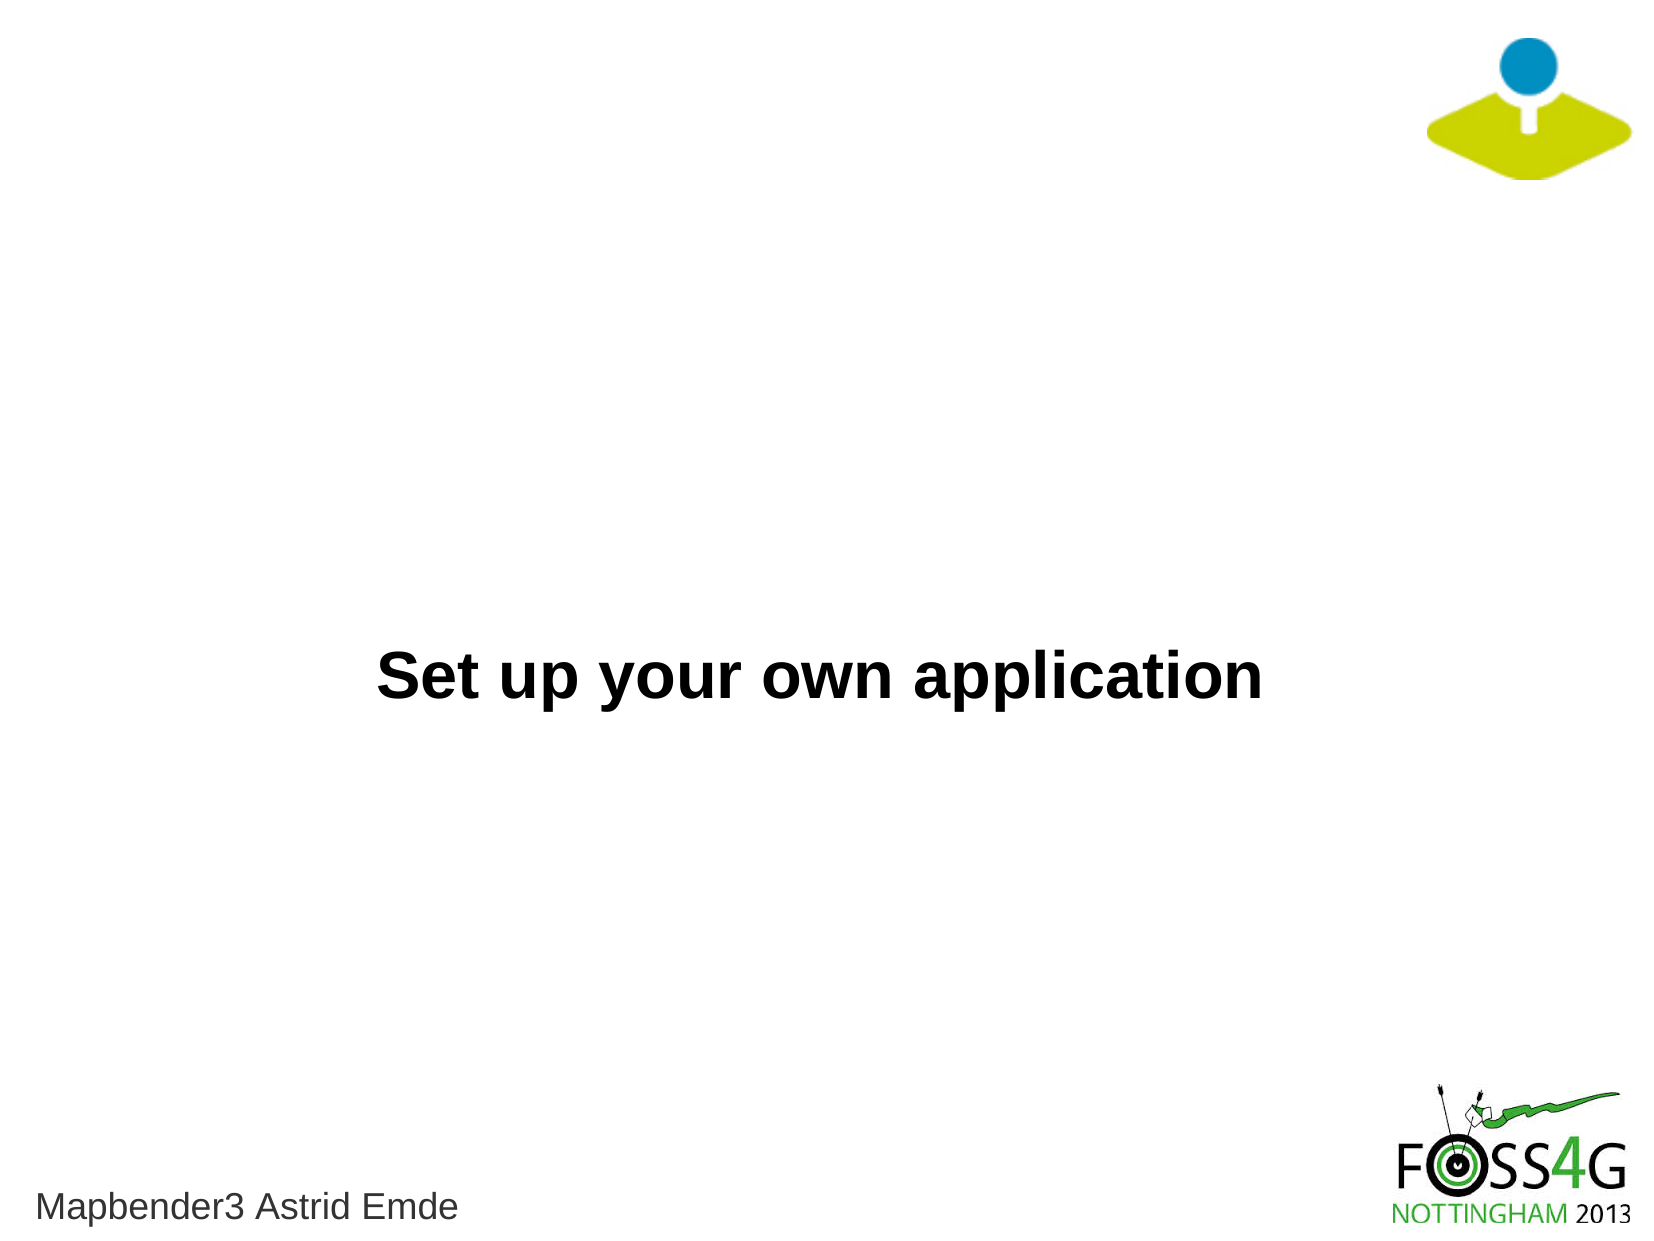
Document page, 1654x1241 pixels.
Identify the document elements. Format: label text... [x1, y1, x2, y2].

picture [1427, 38, 1636, 180]
subtitle Set up your own application [76, 177, 1565, 1173]
picture [1393, 1084, 1630, 1223]
